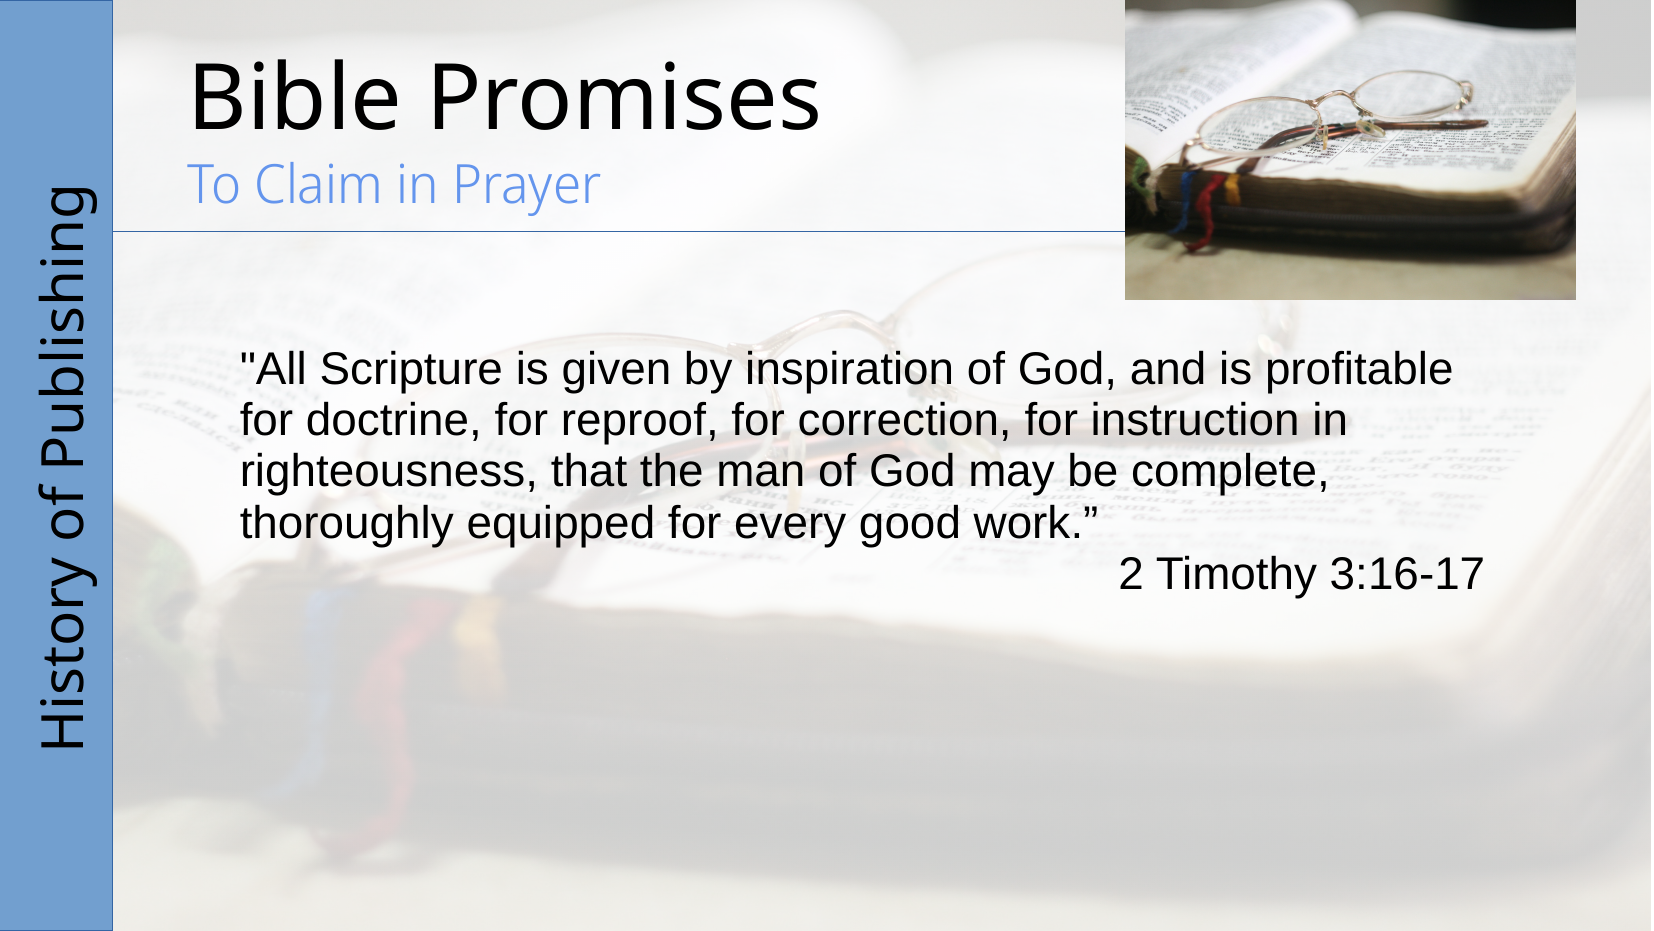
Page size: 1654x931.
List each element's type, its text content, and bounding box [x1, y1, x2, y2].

title To Claim in Prayer [187, 232, 1125, 239]
text_box History of Publishing [13, 37, 105, 901]
title Bible Promises [187, 33, 1125, 125]
picture [113, 0, 1651, 931]
text_box [0, 0, 113, 931]
title To Claim in Prayer [187, 125, 1125, 231]
text_box "All Scripture is given by inspiration of God, and is profitable for doctrine, for reproof, for correction, for instruction in righteousness, that the man of God may be complete, thoroughly equipped for every good work.” 2 Timothy 3:16-17 [225, 335, 1501, 607]
